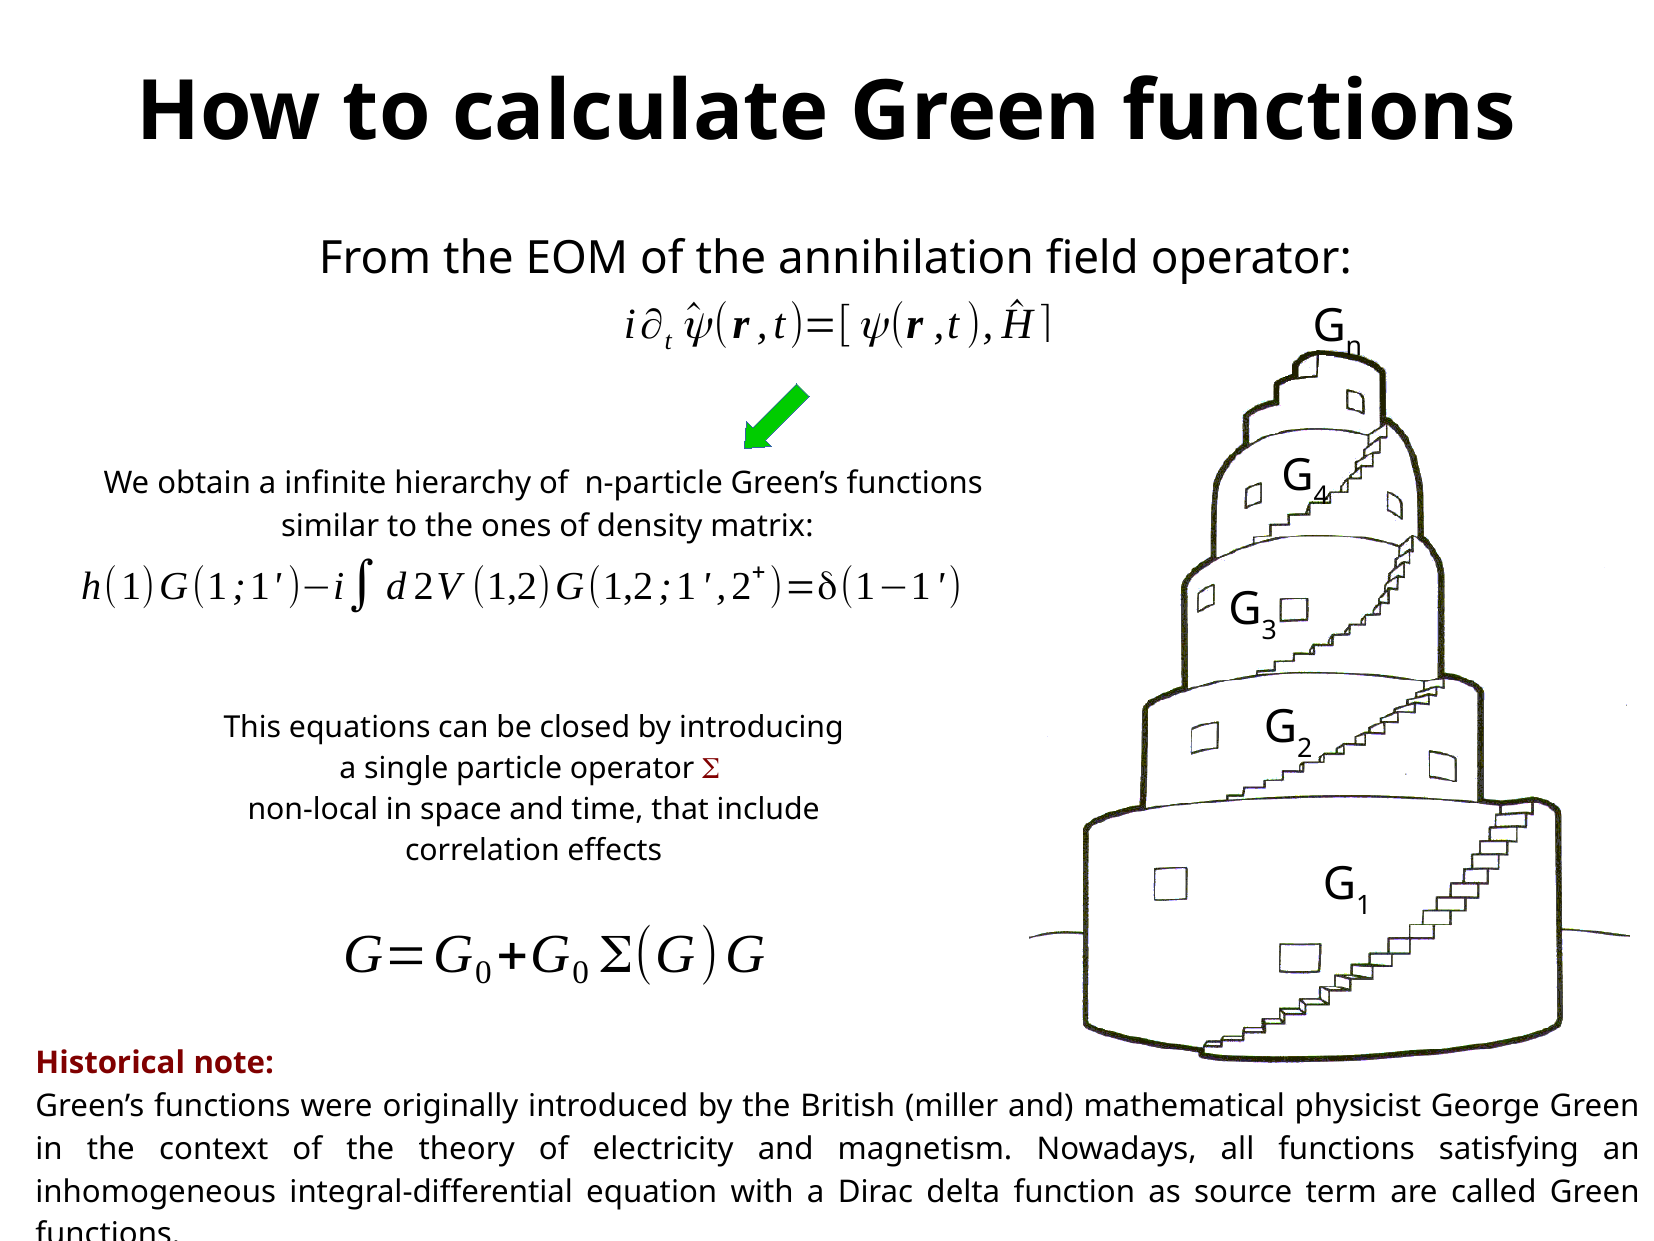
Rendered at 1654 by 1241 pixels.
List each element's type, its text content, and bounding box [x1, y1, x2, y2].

text_box This equations can be closed by introducing a single particle operator S non-local in space and time, that include correlation effects [63, 705, 1004, 875]
list From the EOM of the annihilation field operator: [318, 224, 1394, 289]
picture [1029, 342, 1630, 1087]
chart [329, 921, 780, 992]
chart [70, 555, 971, 616]
text_box G4 [1281, 442, 1329, 518]
text_box [744, 383, 810, 449]
text_box G1 [1322, 850, 1381, 925]
text_box Gn [1312, 292, 1371, 367]
text_box G2 [1263, 693, 1322, 768]
text_box G3 [1228, 575, 1286, 650]
text_box Historical note: Green’s functions were originally introduced by the British (miller and) mathematical physicist George Green in the context of the theory of electricity and magnetism. Nowadays, all functions satisfying an inhomogeneous integral-differential equation with a Dirac delta function as source term are called Green functions. [35, 1051, 1642, 1241]
chart [612, 295, 1063, 354]
title How to calculate Green functions [82, 49, 1571, 166]
text_box We obtain a infinite hierarchy of n-particle Green’s functions similar to the ones of density matrix: [94, 460, 993, 556]
